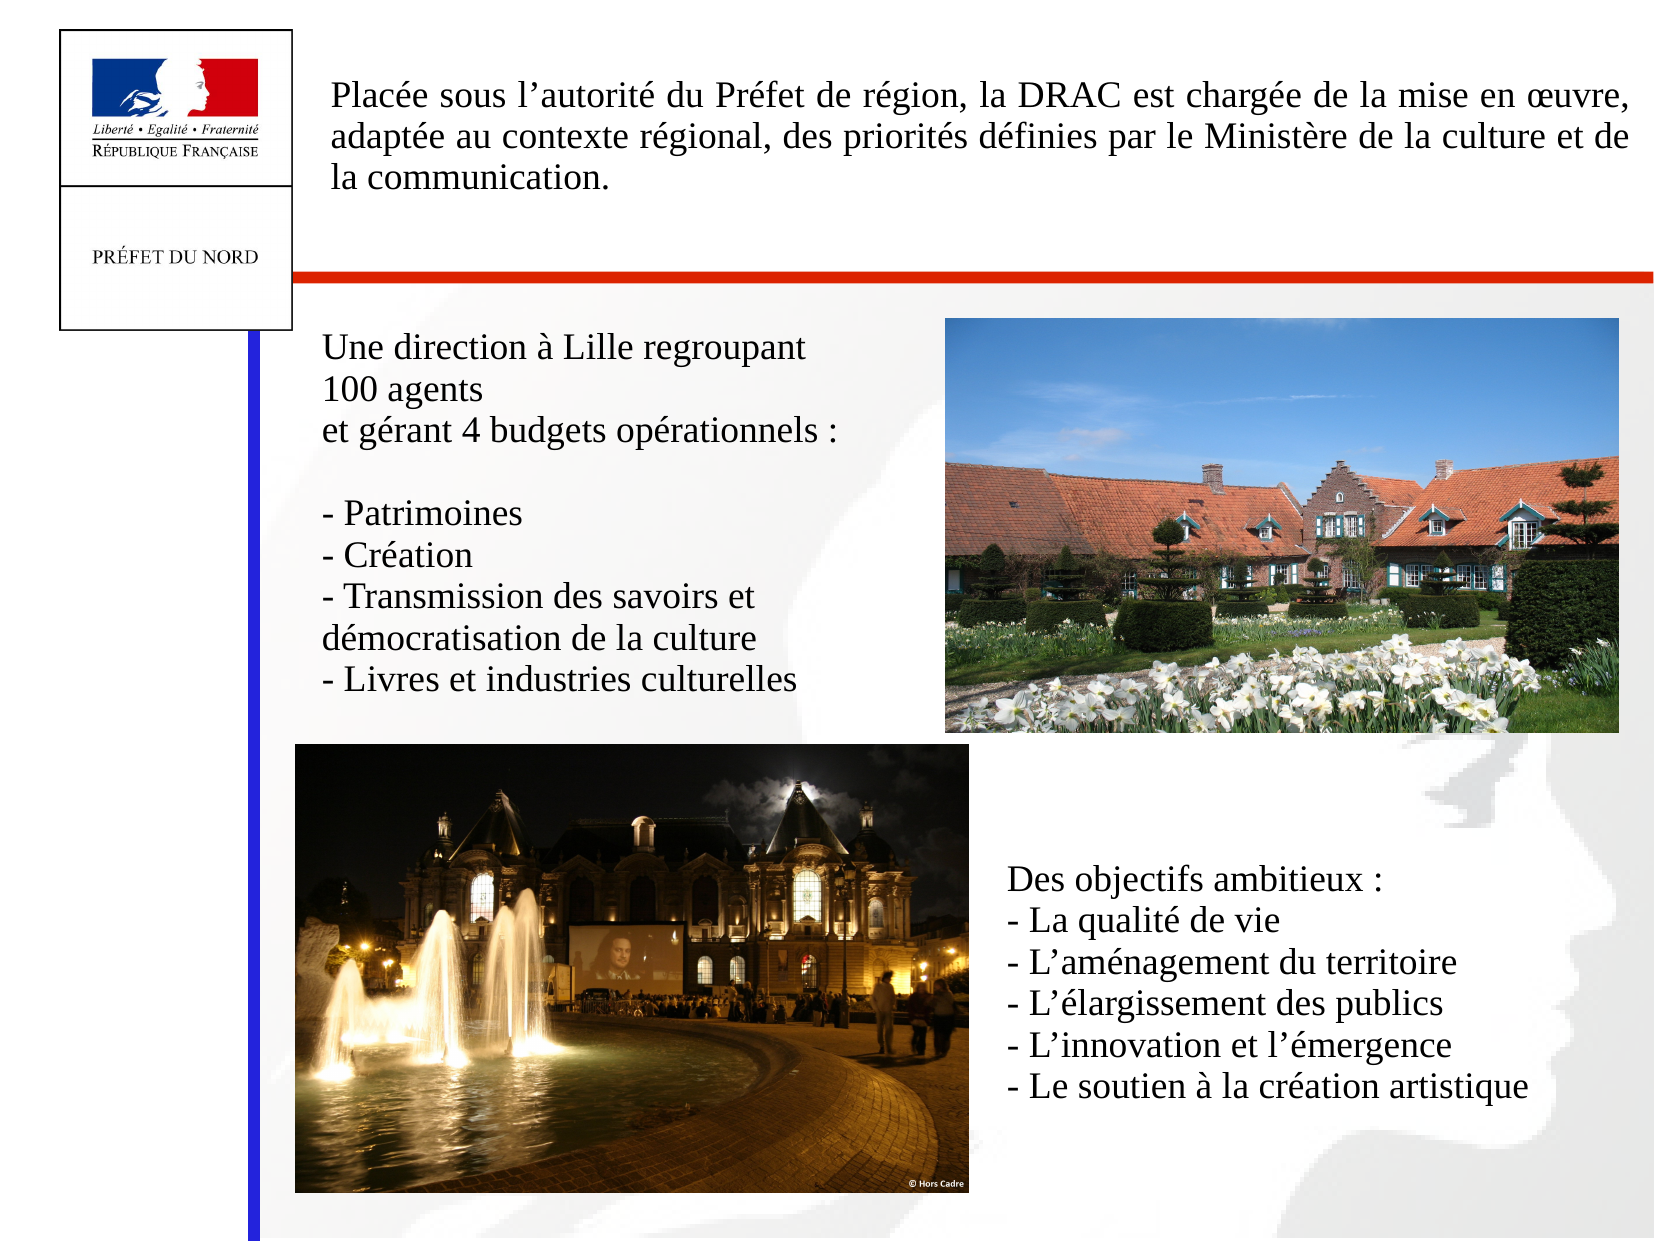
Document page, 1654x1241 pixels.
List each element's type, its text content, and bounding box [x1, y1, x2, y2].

text_box [248, 331, 260, 1241]
subtitle Placée sous l’autorité du Préfet de région, la DRAC est chargée de la mise en œuvre, adaptée au contexte régional, des priorités définies par le Ministère de la culture et de la communication. [330, 35, 1633, 237]
picture [59, 29, 1654, 1238]
text_box Des objectifs ambitieux : - La qualité de vie - L’aménagement du territoire - L’élargissement des publics - L’innovation et l’émergence - Le soutien à la création artistique [992, 850, 1630, 1193]
text_box [293, 271, 1654, 284]
text_box Une direction à Lille regroupant 100 agents et gérant 4 budgets opérationnels : - Patrimoines - Création - Transmission des savoirs et démocratisation de la culture - Livres et industries culturelles [307, 318, 946, 744]
